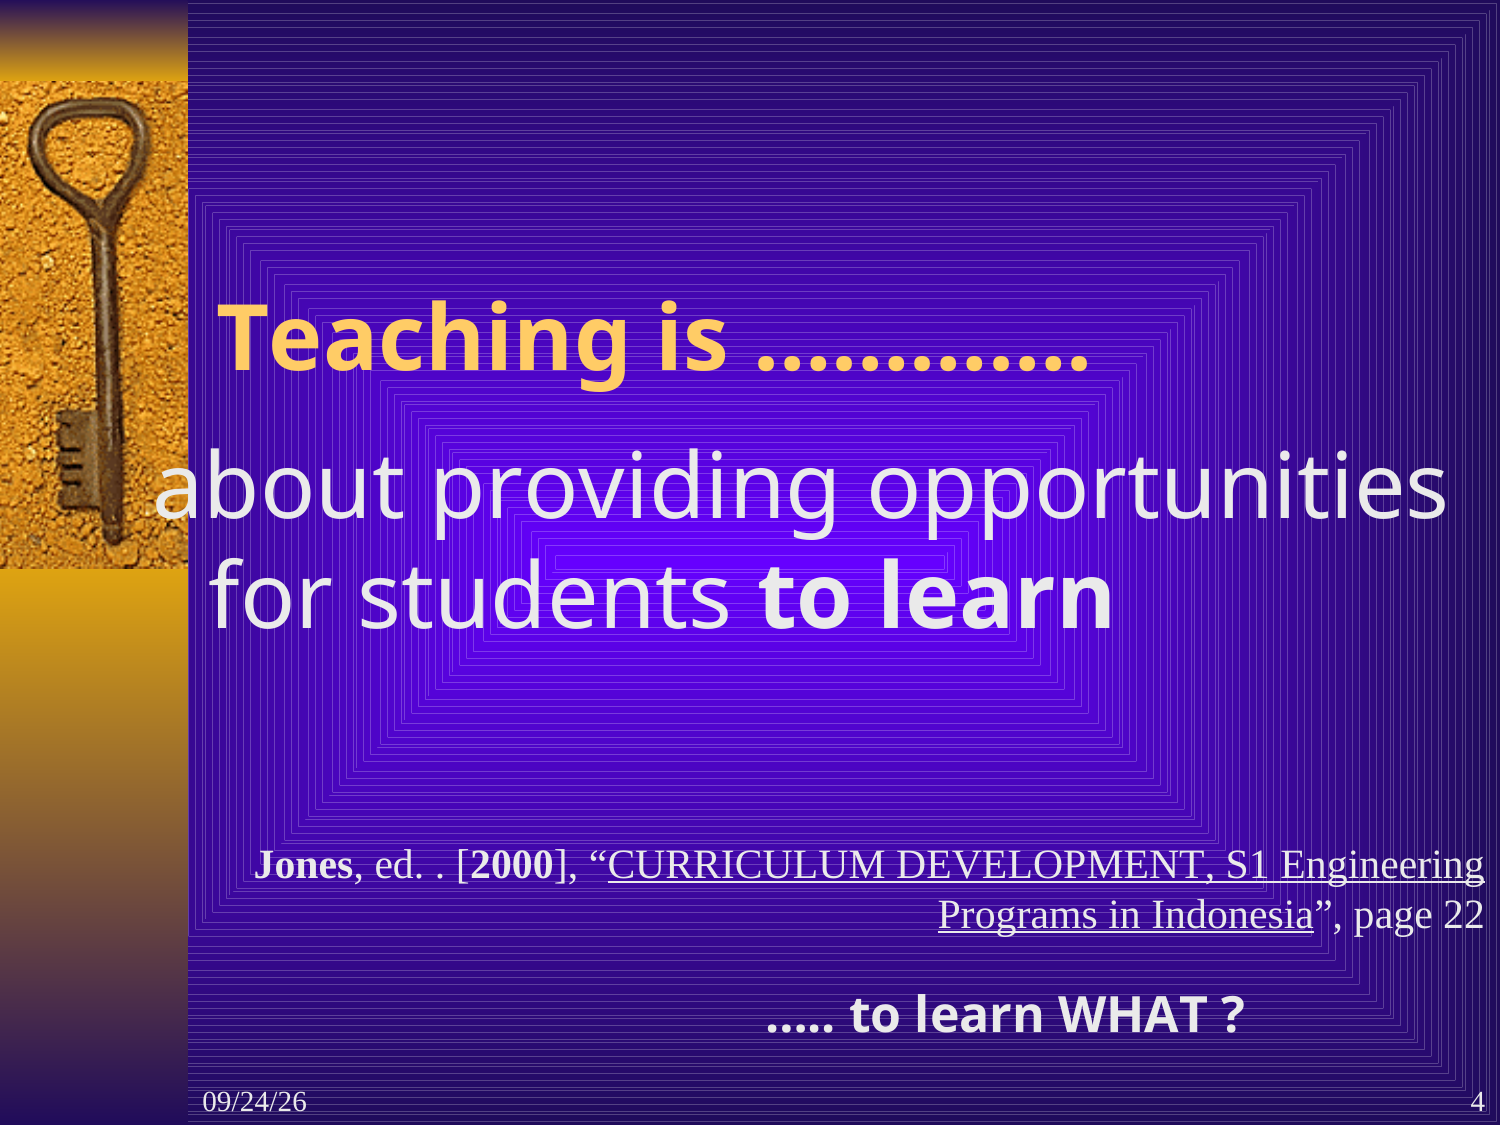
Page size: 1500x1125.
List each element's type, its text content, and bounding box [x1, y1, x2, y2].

text_box about providing opportunities for students to learn [137, 419, 1500, 827]
title Teaching is …………. [201, 236, 1477, 419]
text_box ….. to learn WHAT ? [750, 974, 1388, 1050]
text_box Jones, ed. . [2000], “CURRICULUM DEVELOPMENT, S1 Engineering Programs in Indonesia”, page 22 [162, 829, 1500, 945]
picture [0, 81, 188, 569]
